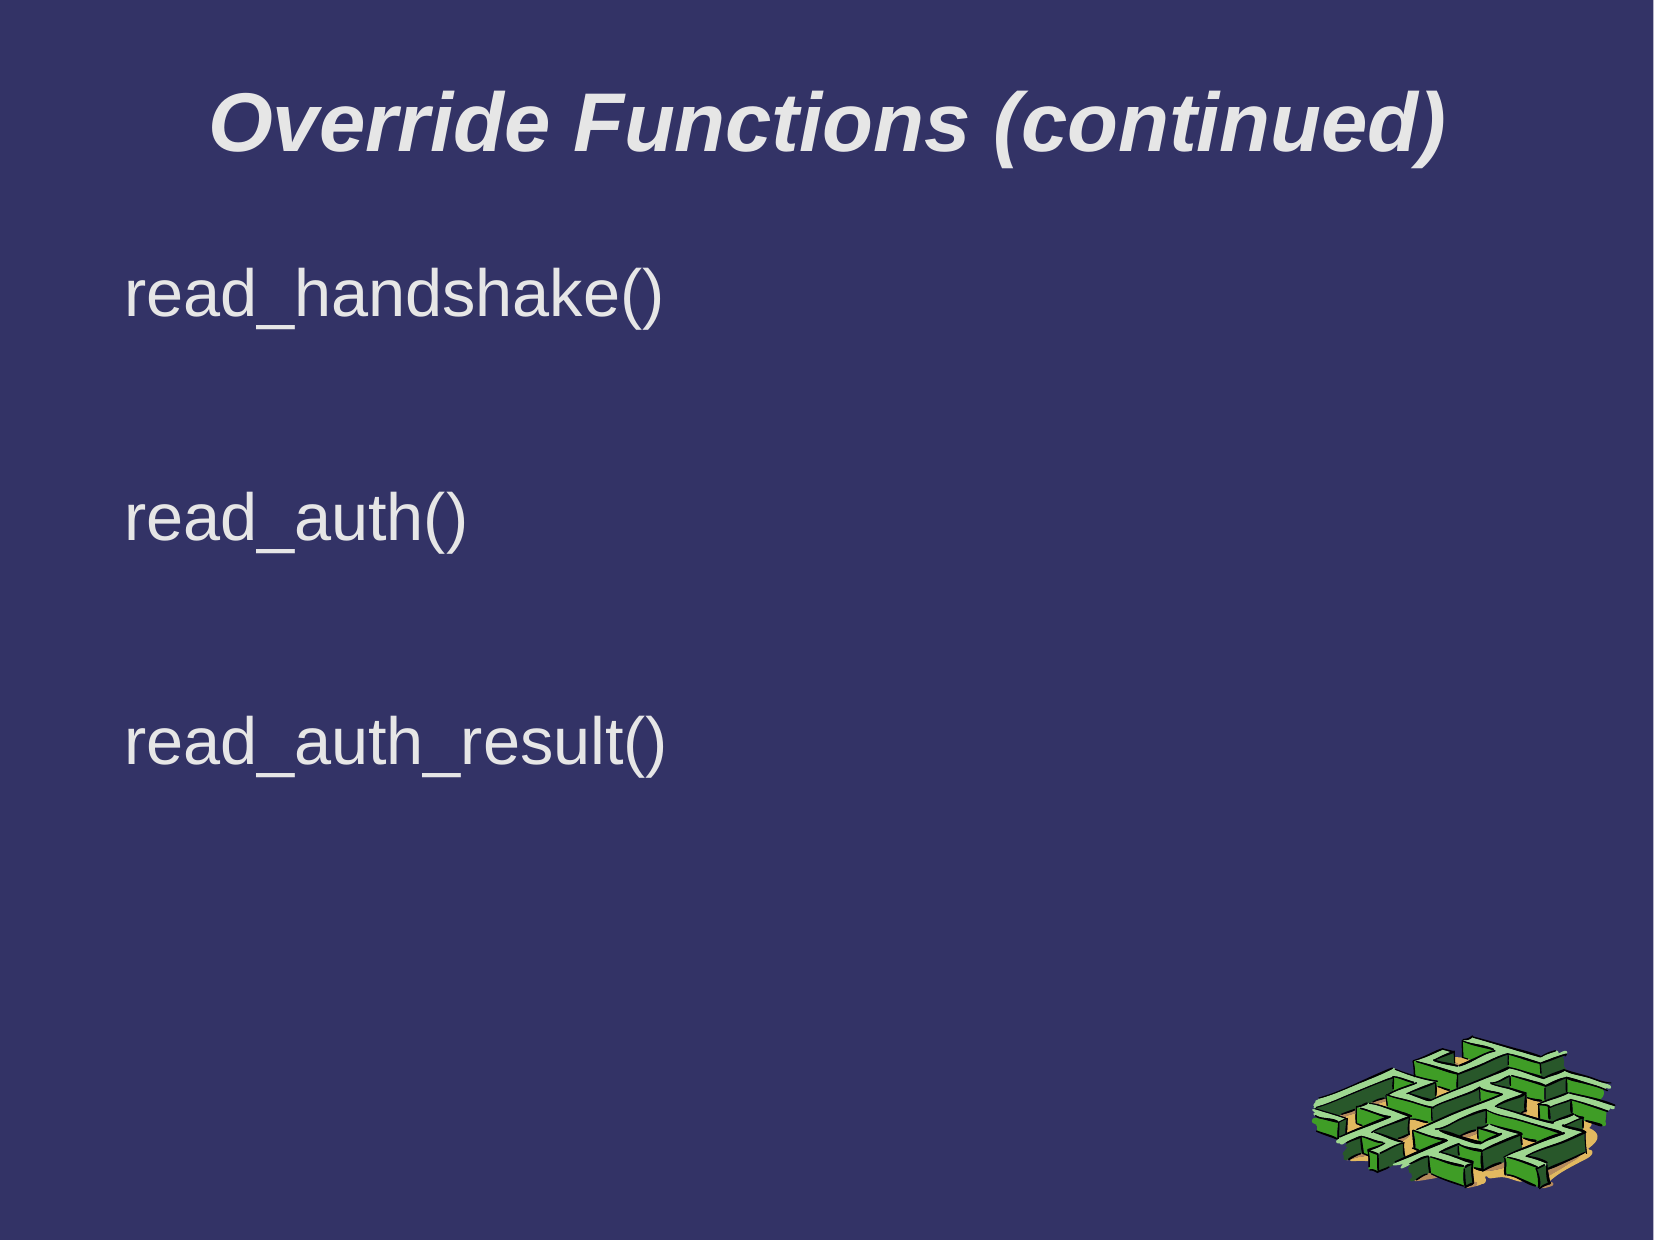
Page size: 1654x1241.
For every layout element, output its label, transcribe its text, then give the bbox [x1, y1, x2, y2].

title Override Functions (continued) [121, 19, 1534, 227]
list read_handshake() read_auth() read_auth_result() [112, 180, 1504, 963]
